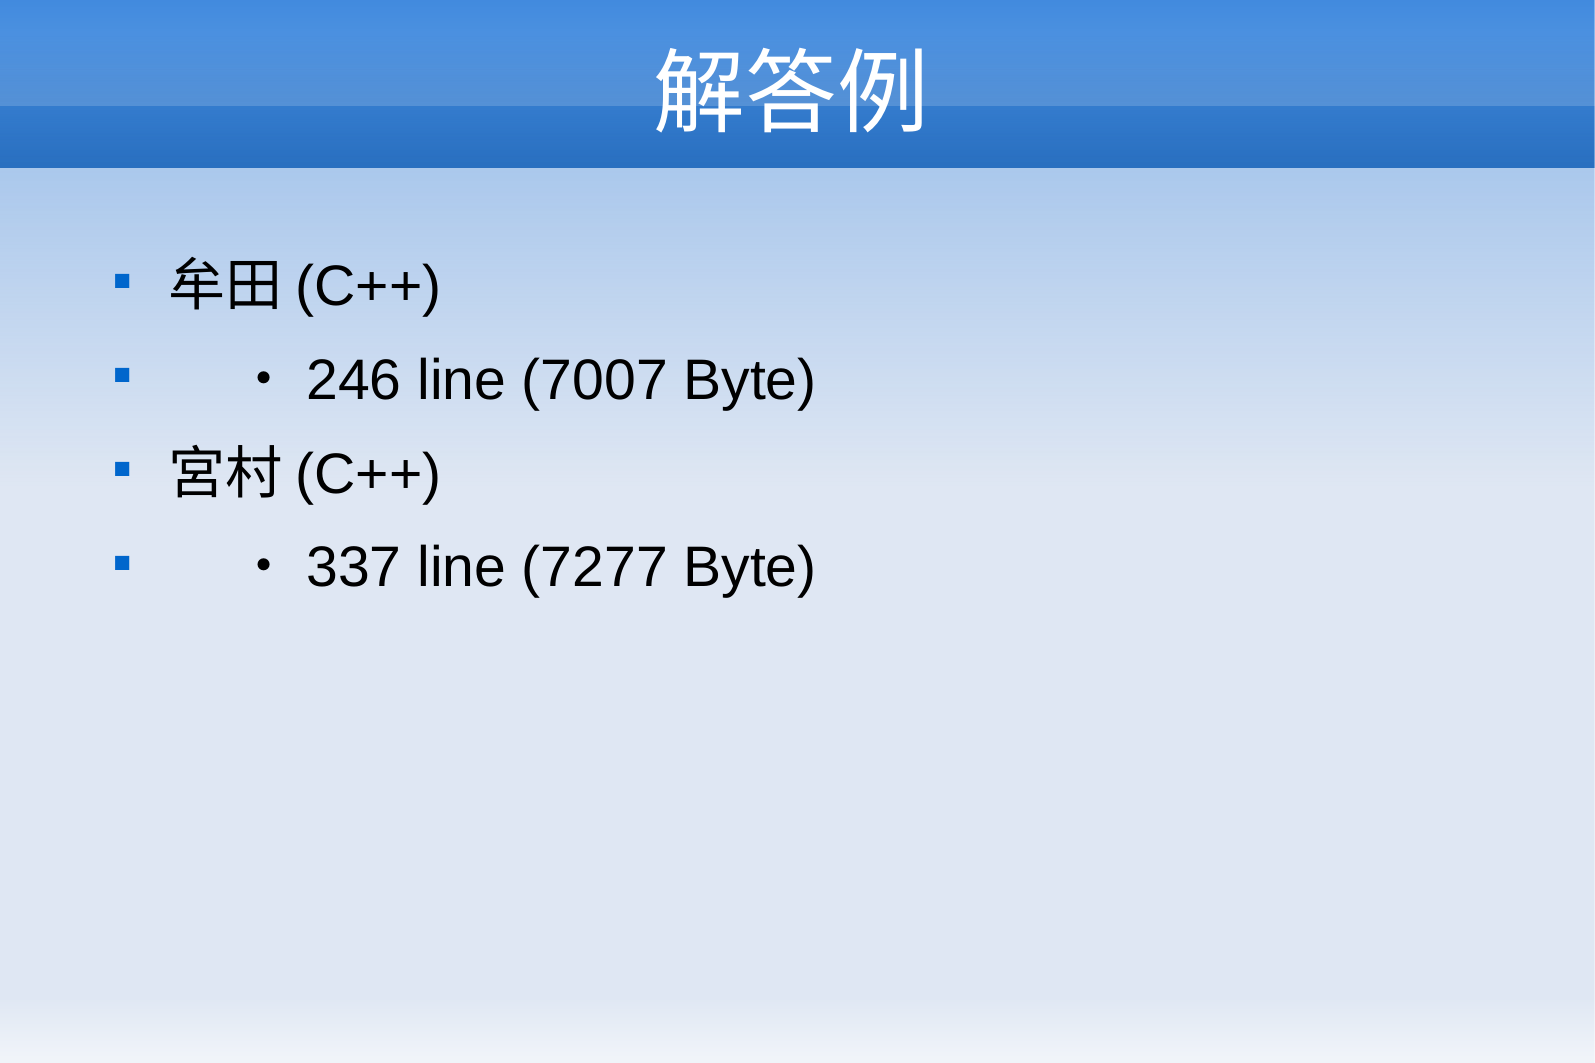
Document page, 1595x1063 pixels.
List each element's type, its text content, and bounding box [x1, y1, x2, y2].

title 解答例 [74, 0, 1510, 178]
list 牟田(C++) ・246 line (7007 Byte) 宮村(C++) ・337 line (7277 Byte) [79, 248, 1515, 951]
